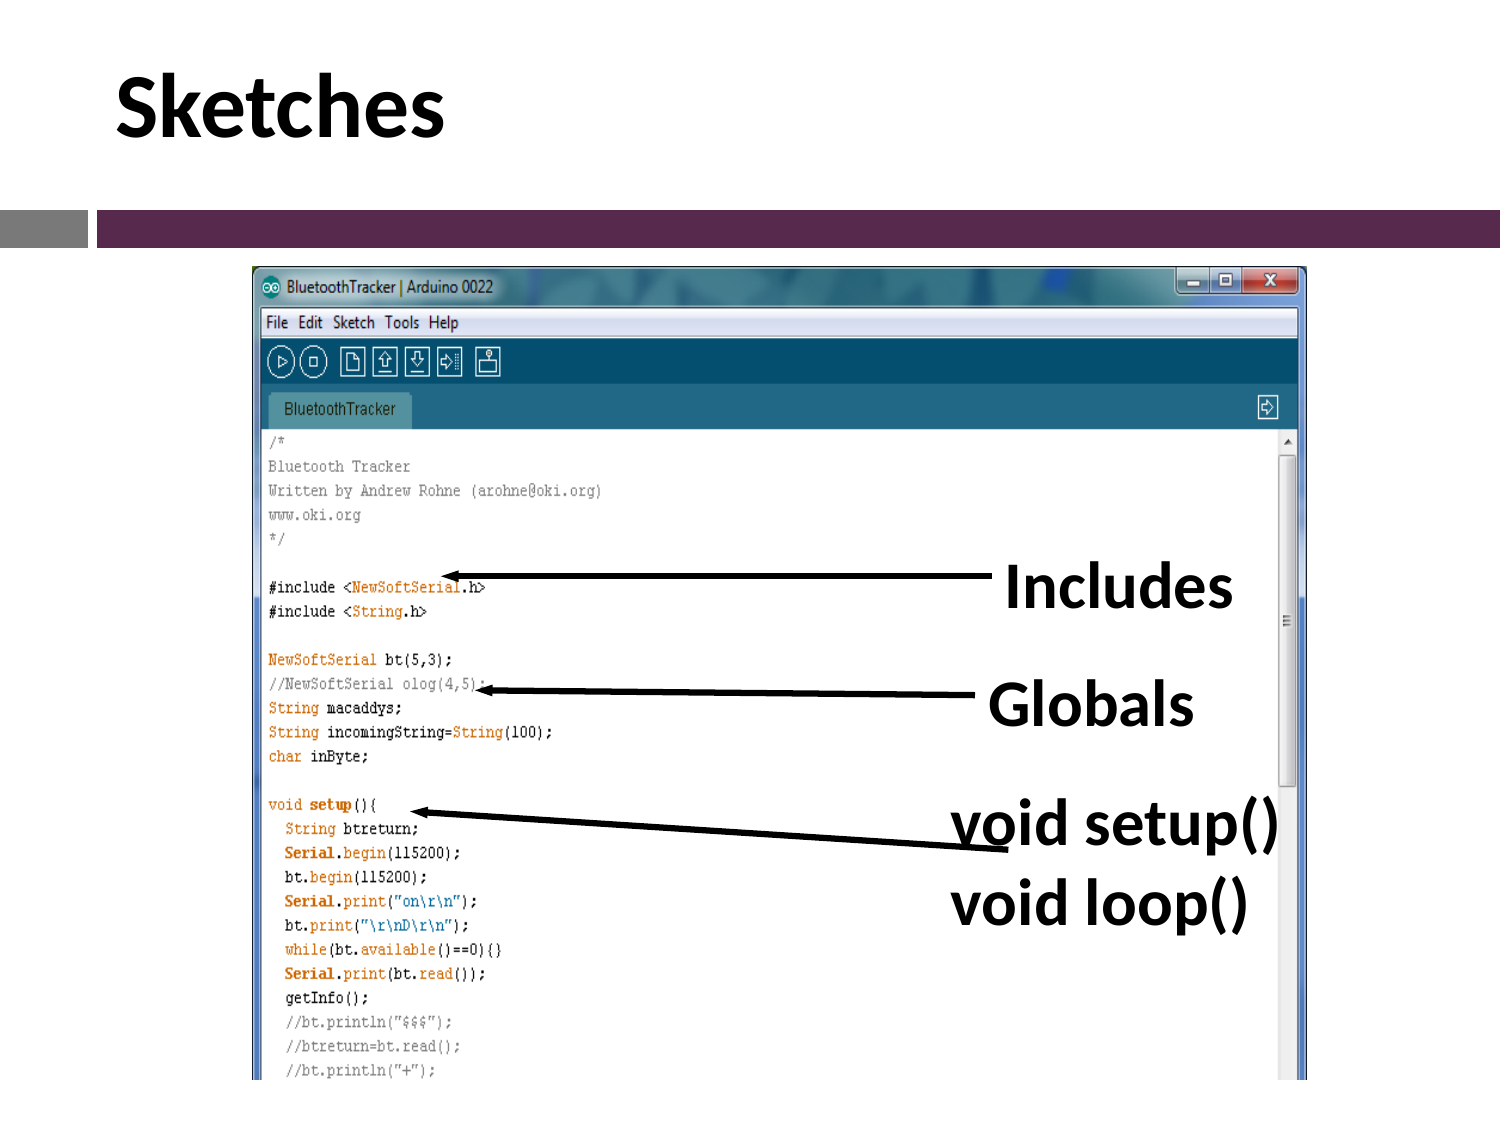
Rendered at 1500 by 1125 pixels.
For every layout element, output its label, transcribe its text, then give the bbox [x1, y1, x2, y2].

title Sketches [100, 19, 1438, 182]
text_box Includes [991, 534, 1298, 619]
picture [252, 266, 1307, 1080]
text_box Globals [975, 653, 1251, 738]
text_box void setup() void loop() [937, 772, 1312, 929]
